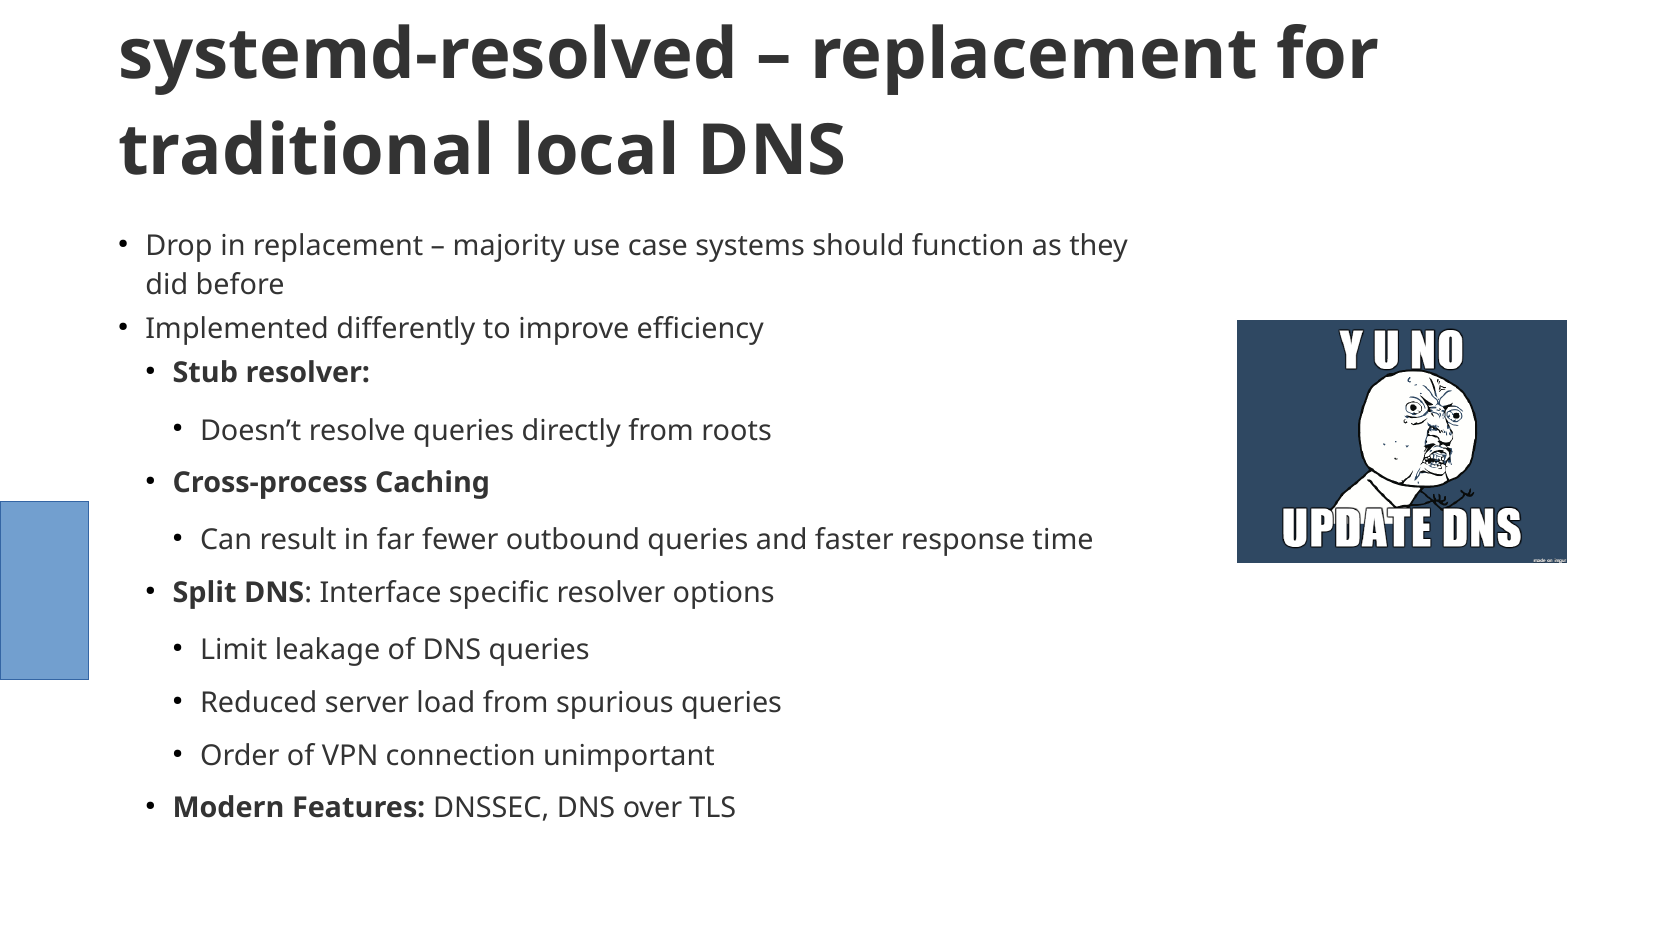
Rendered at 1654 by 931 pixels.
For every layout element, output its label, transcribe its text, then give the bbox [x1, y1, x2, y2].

picture [1237, 320, 1567, 563]
list Drop in replacement – majority use case systems should function as they did before Implemented differently to improve efficiency Stub resolver: Doesn’t resolve queries directly from roots Cross-process Caching Can result in far fewer outbound queries and faster response time Split DNS: Interface specific resolver options Limit leakage of DNS queries Reduced server load from spurious queries Order of VPN connection unimportant Modern Features: DNSSEC, DNS over TLS [118, 225, 1163, 827]
title systemd-resolved – replacement for traditional local DNS [118, 10, 1536, 188]
